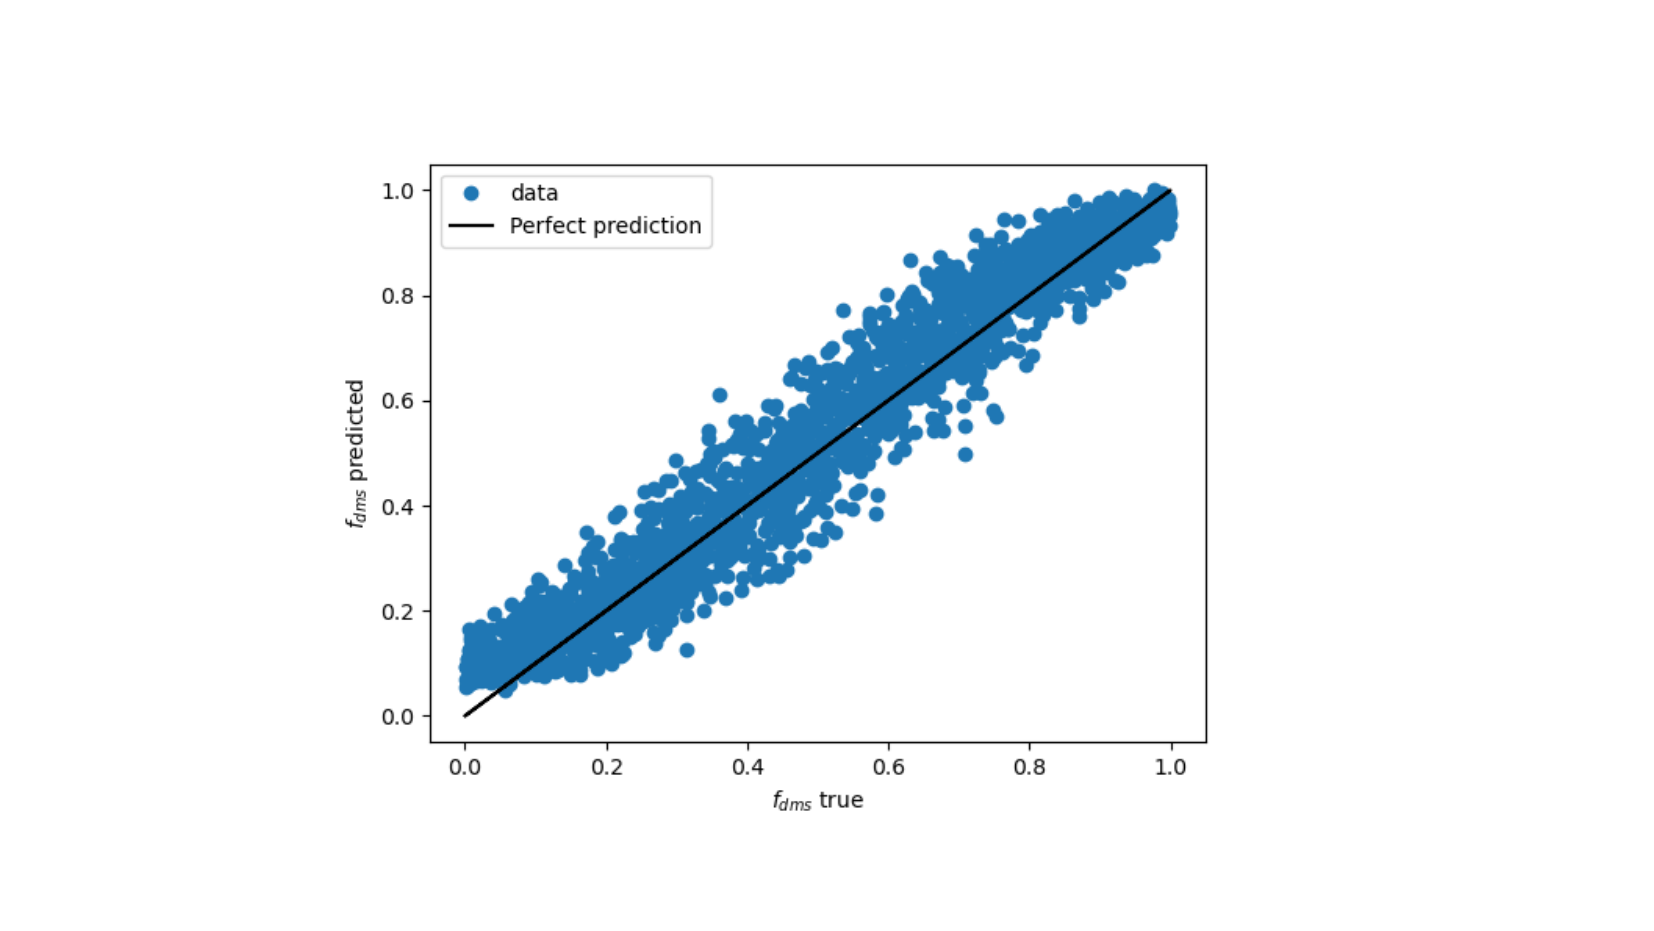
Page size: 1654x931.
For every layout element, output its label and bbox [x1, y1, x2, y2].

picture [305, 74, 1306, 825]
